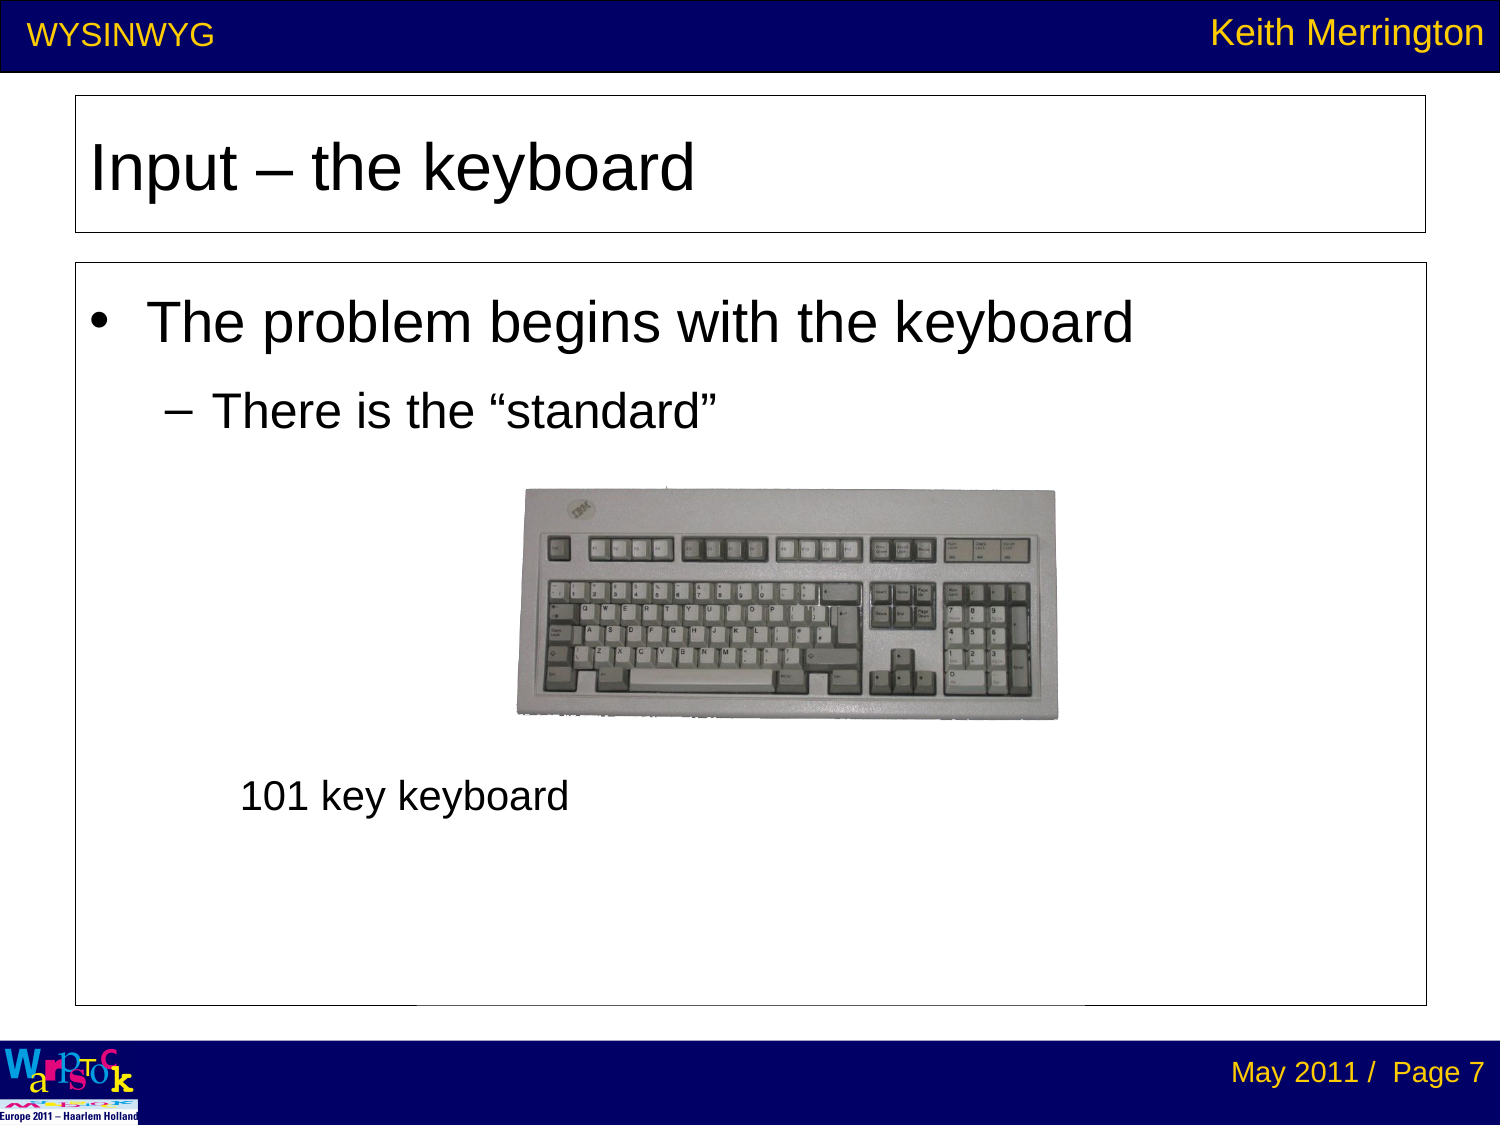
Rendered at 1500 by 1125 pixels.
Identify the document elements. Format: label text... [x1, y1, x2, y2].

picture [515, 486, 1060, 723]
title Input – the keyboard [75, 95, 1426, 233]
list The problem begins with the keyboard There is the “standard” 101 key keyboard [75, 262, 1427, 1006]
picture [0, 1042, 138, 1125]
